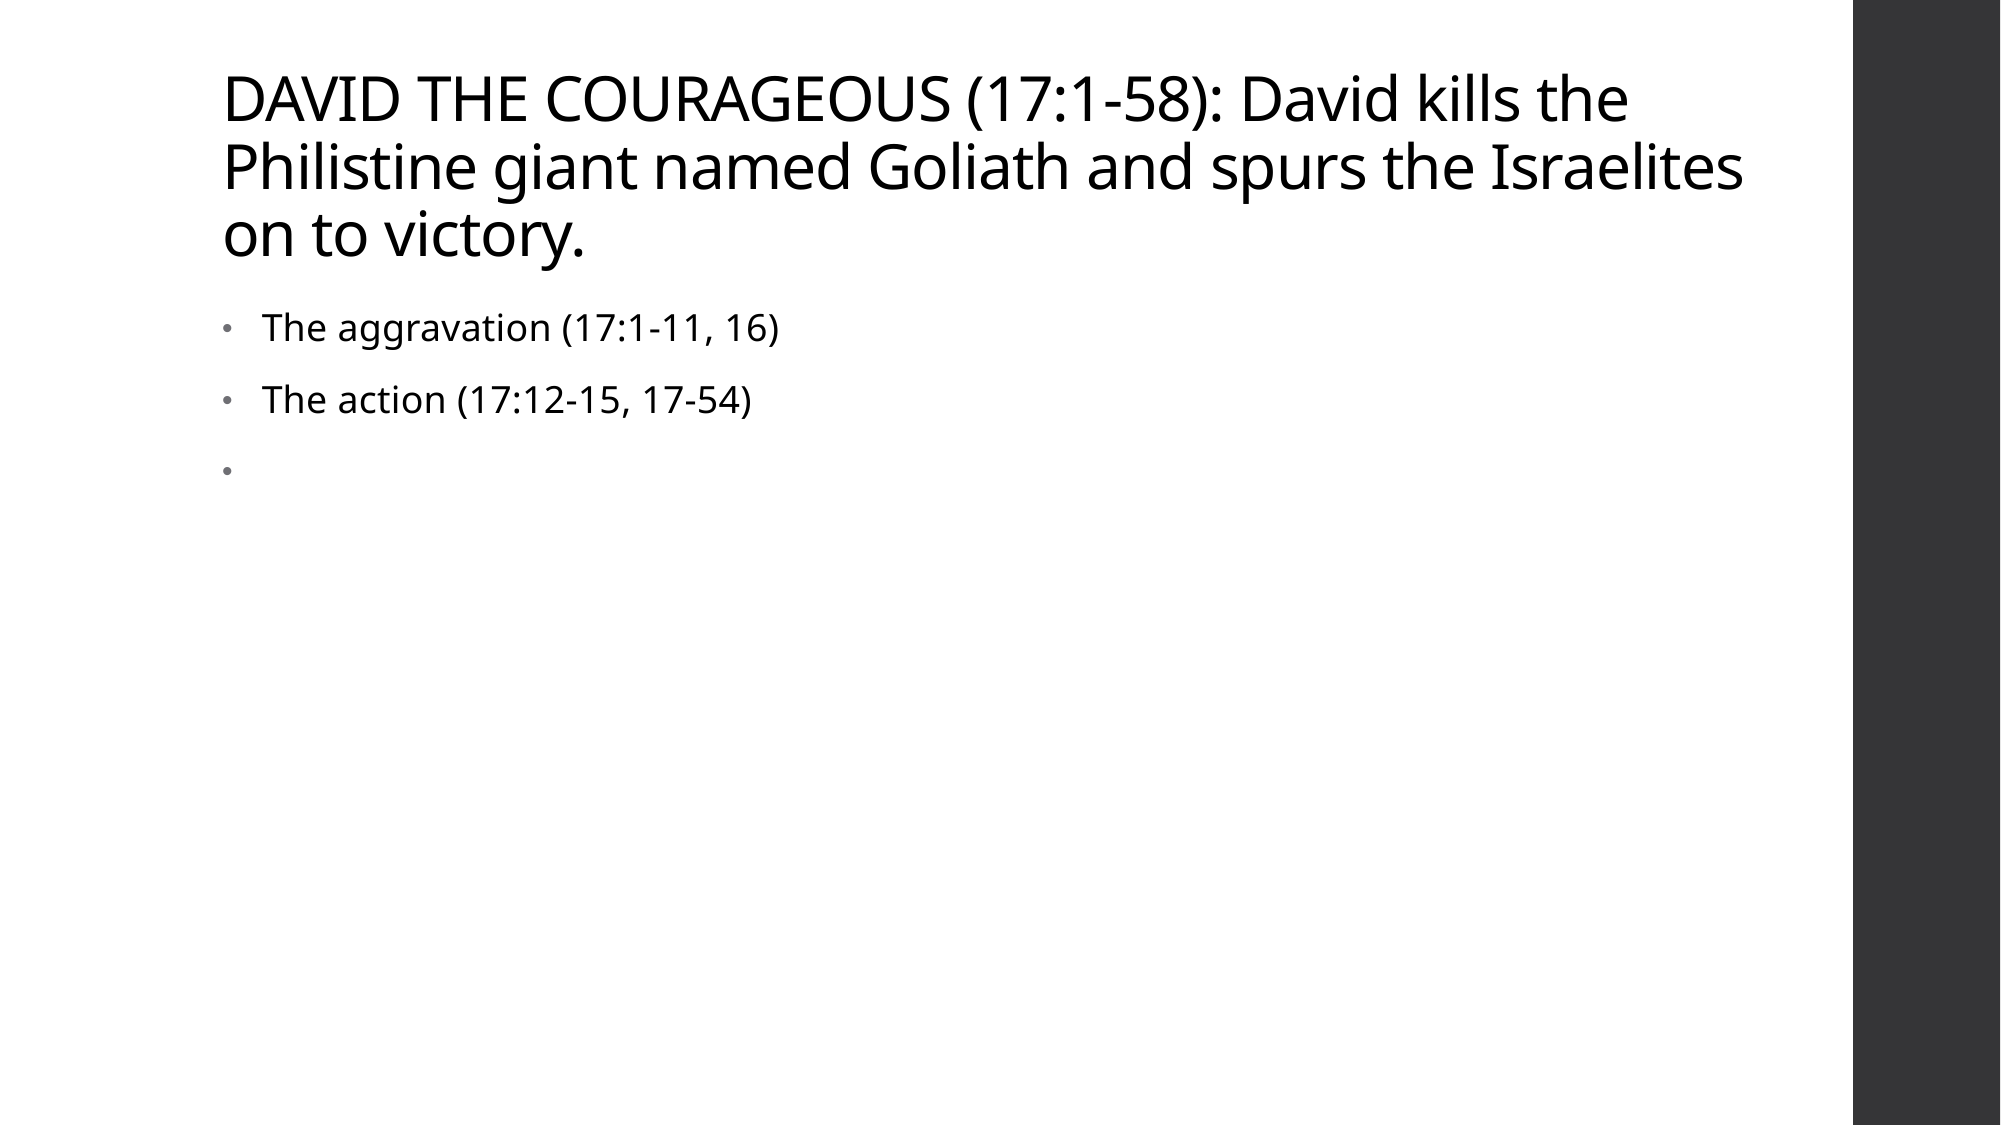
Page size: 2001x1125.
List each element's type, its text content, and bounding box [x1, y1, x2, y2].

list The aggravation (17:1-11, 16) The action (17:12-15, 17-54) [206, 299, 1617, 1014]
title DAVID THE COURAGEOUS (17:1-58): David kills the Philistine giant named Goliath and spurs the Israelites on to victory. [206, 60, 1797, 278]
